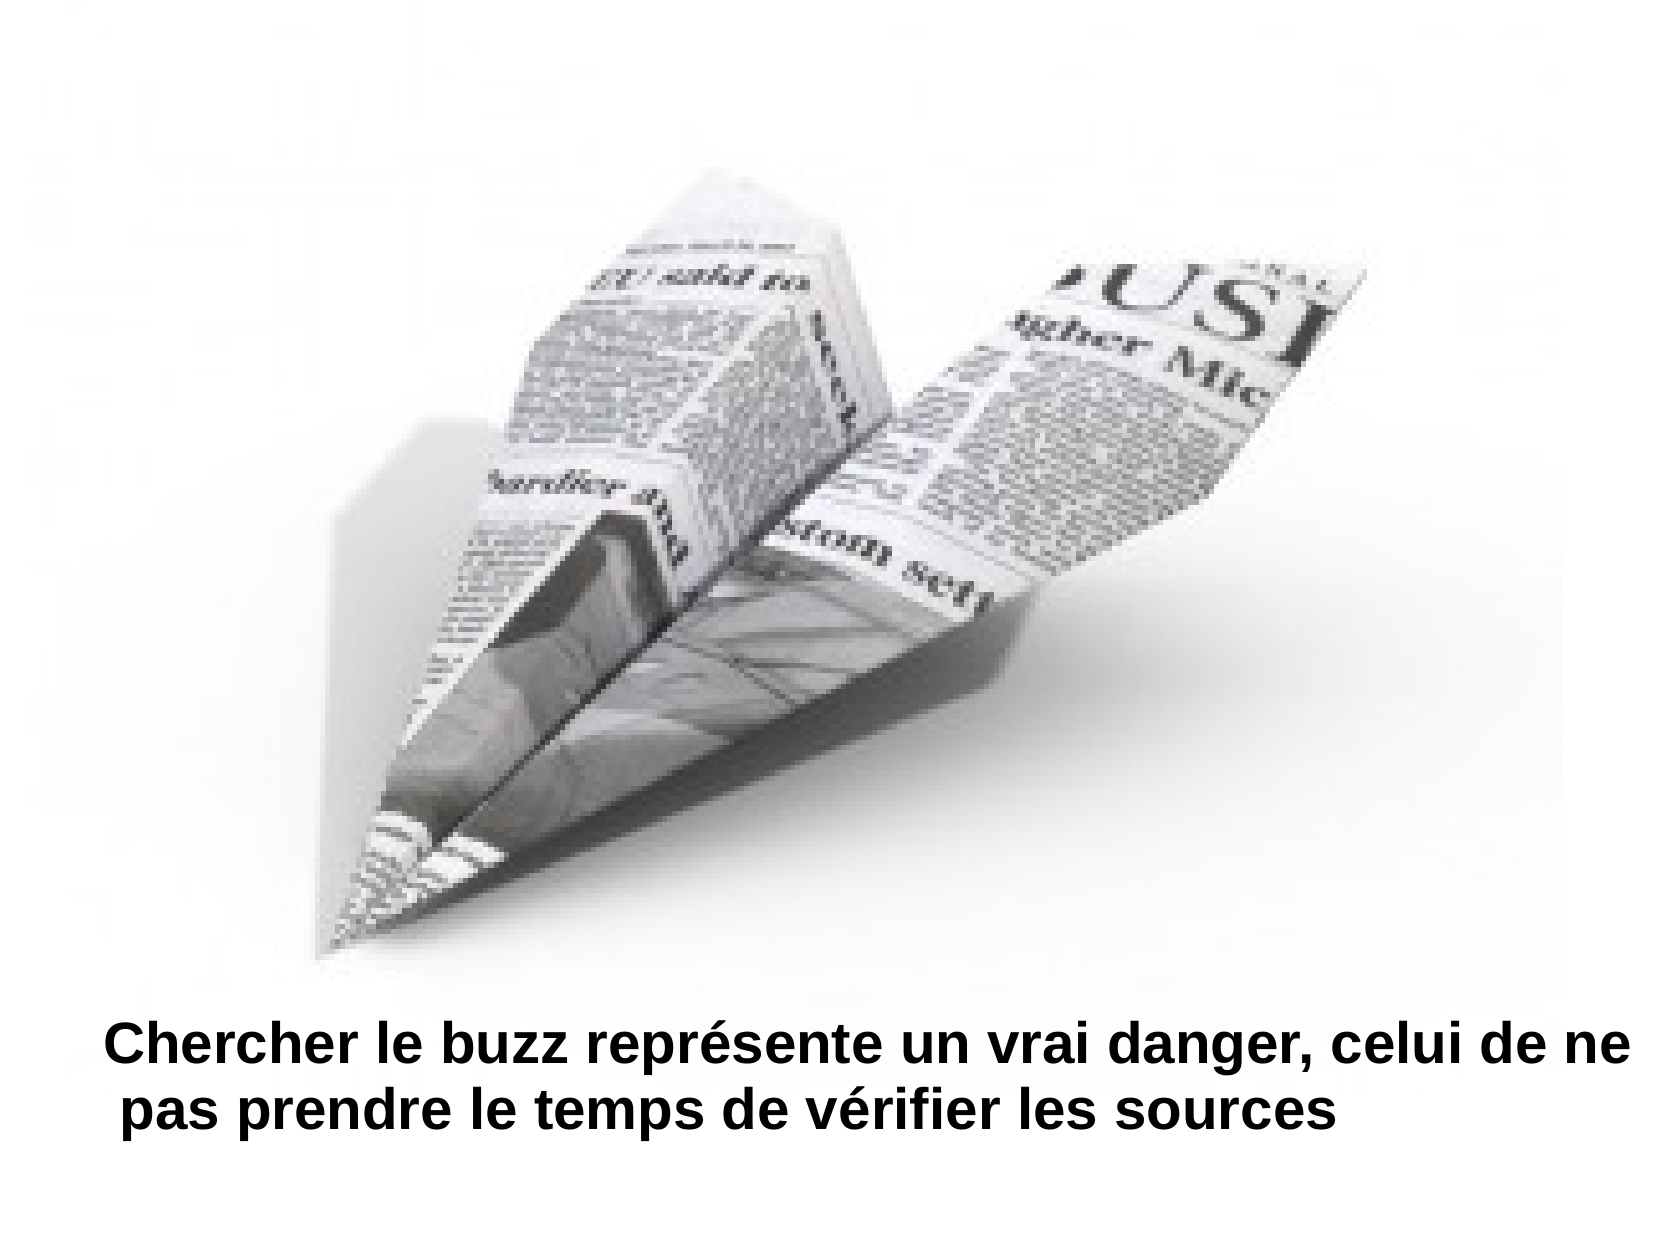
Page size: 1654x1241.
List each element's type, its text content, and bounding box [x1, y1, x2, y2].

text_box Chercher le buzz représente un vrai danger, celui de ne pas prendre le temps de vérifier les sources [88, 1003, 1649, 1152]
picture [29, 0, 1562, 1093]
